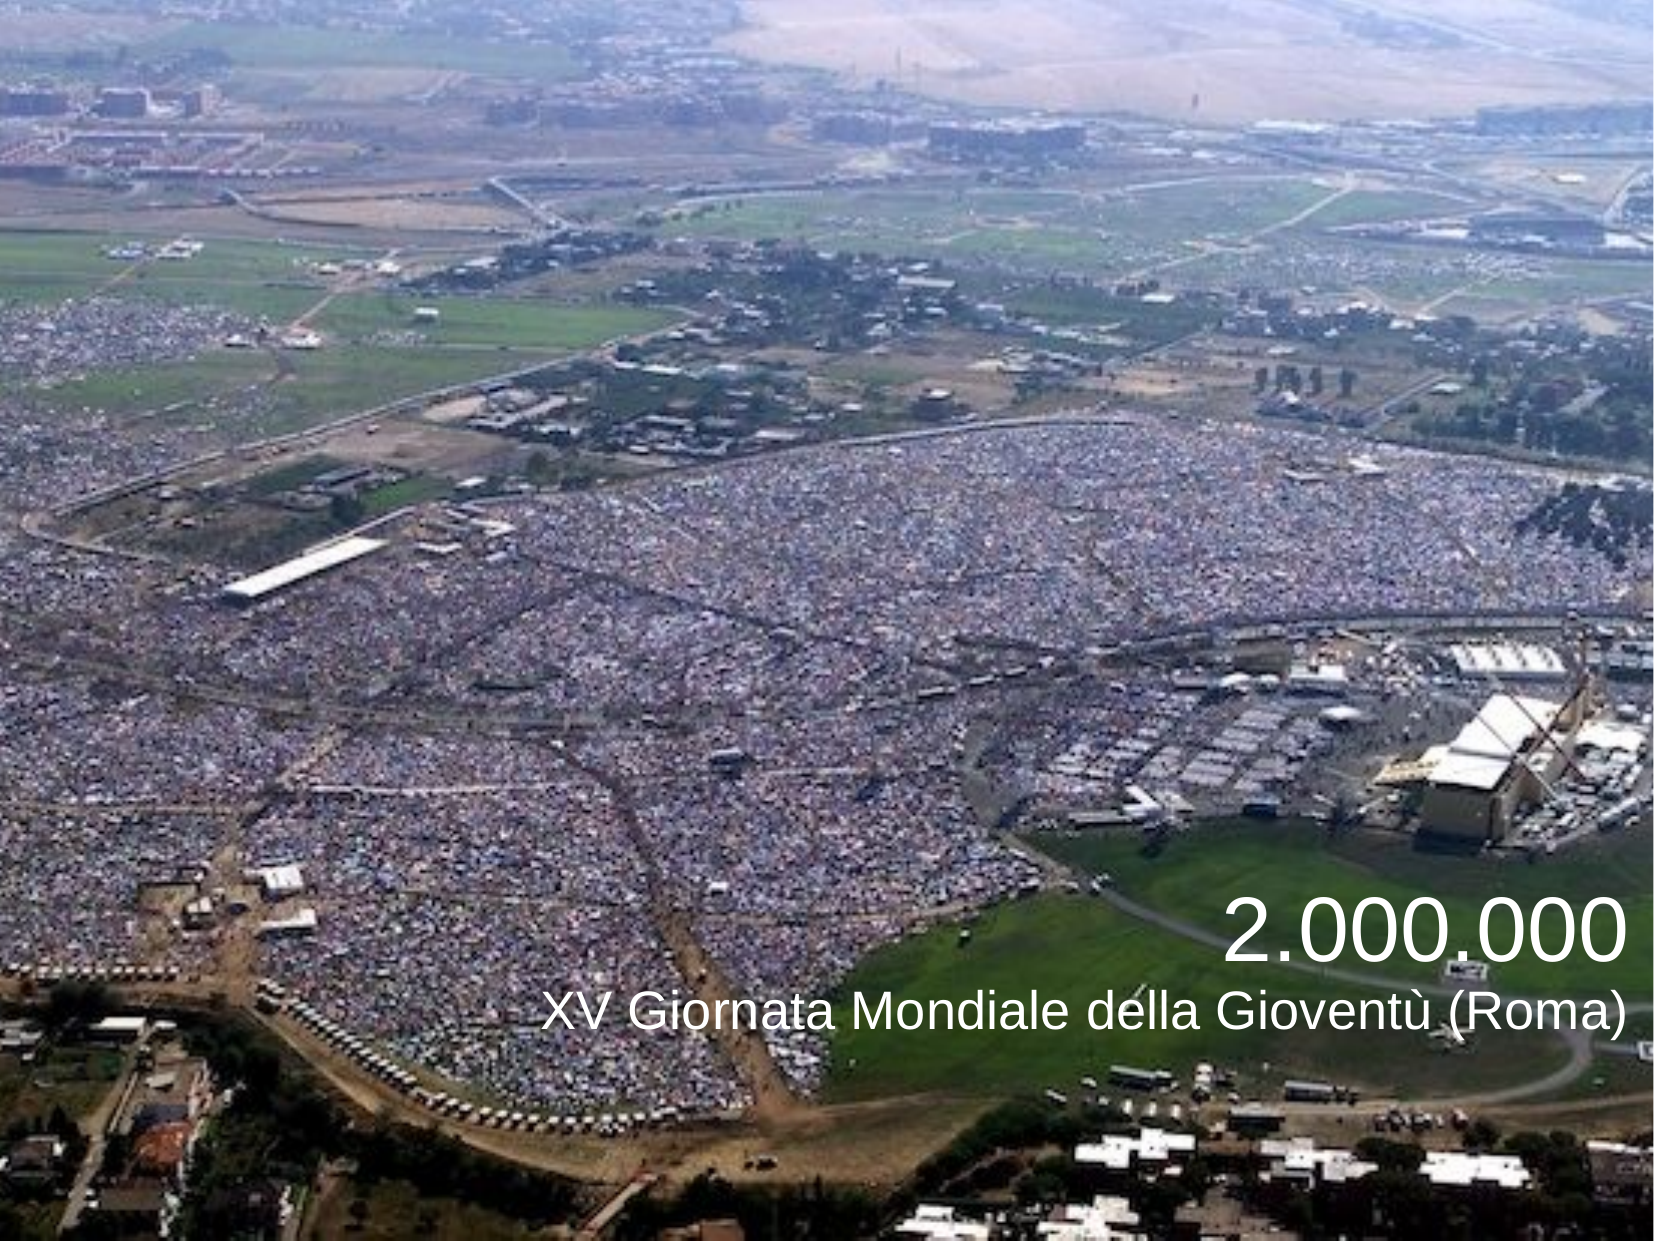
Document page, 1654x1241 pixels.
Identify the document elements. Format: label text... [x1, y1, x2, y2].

title 2.000.000 XV Giornata Mondiale della Gioventù (Roma) [141, 855, 1630, 1063]
picture [0, 0, 1654, 1241]
